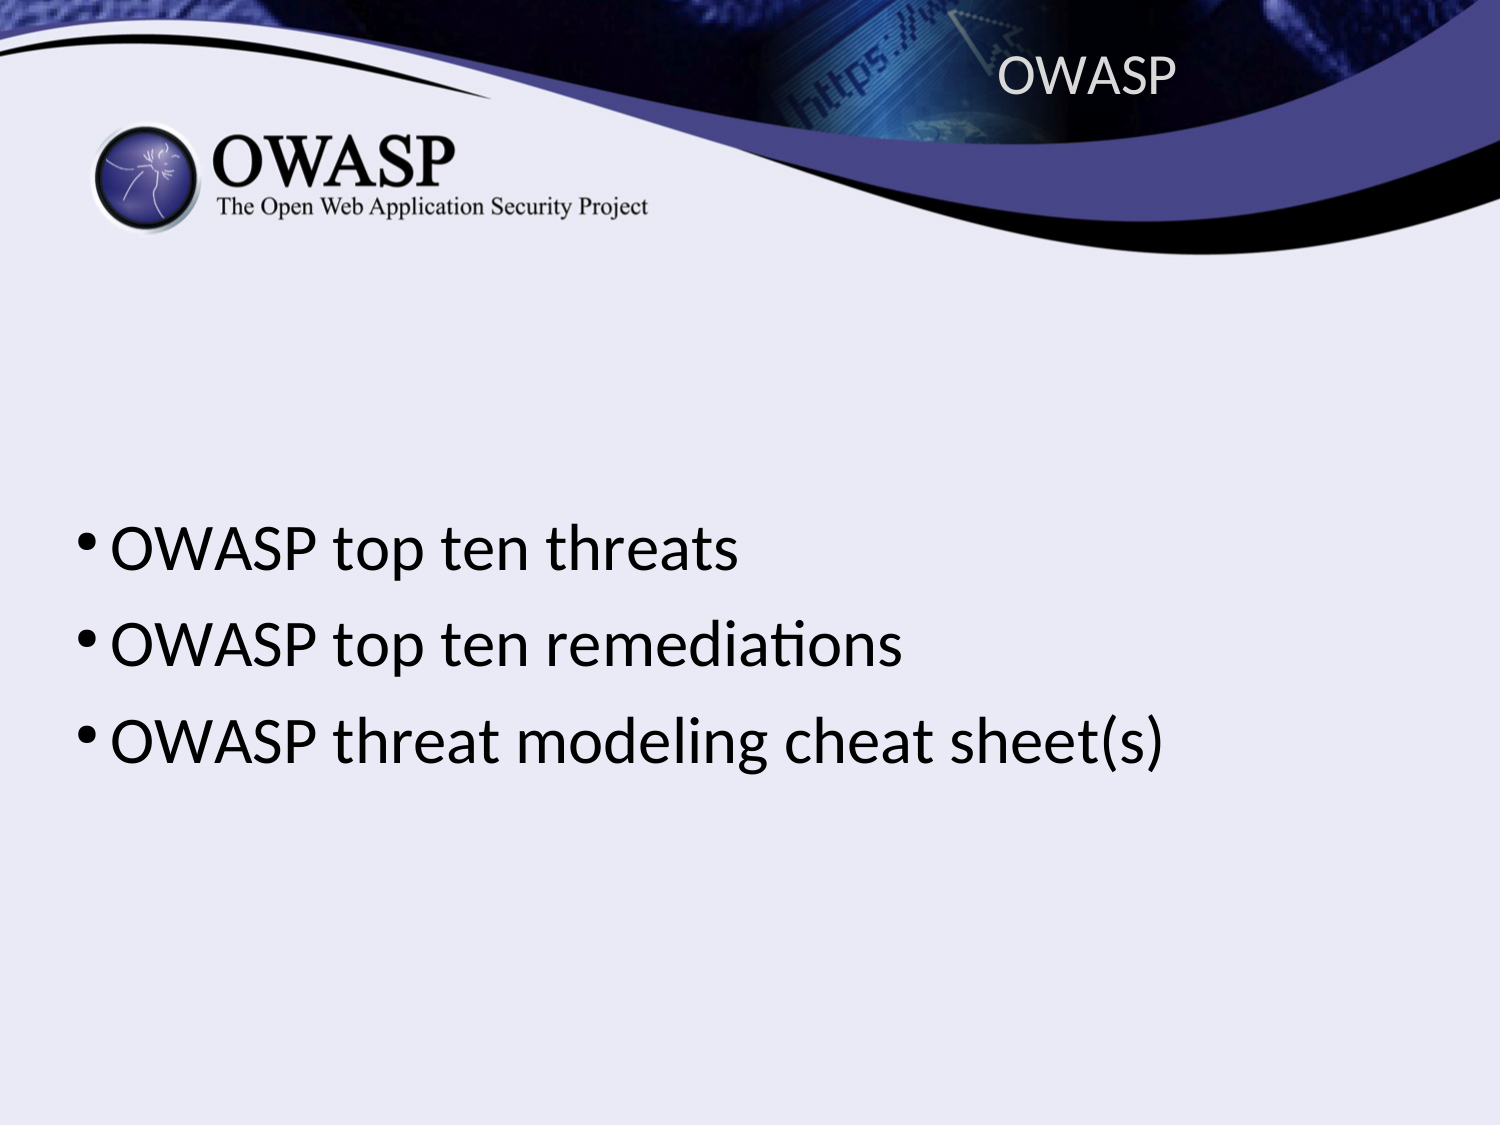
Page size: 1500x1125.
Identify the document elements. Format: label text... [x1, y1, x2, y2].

picture [0, 0, 1500, 1125]
subtitle OWASP top ten threats OWASP top ten remediations OWASP threat modeling cheat sheet(s) [75, 262, 1426, 1018]
title OWASP [699, 0, 1476, 149]
